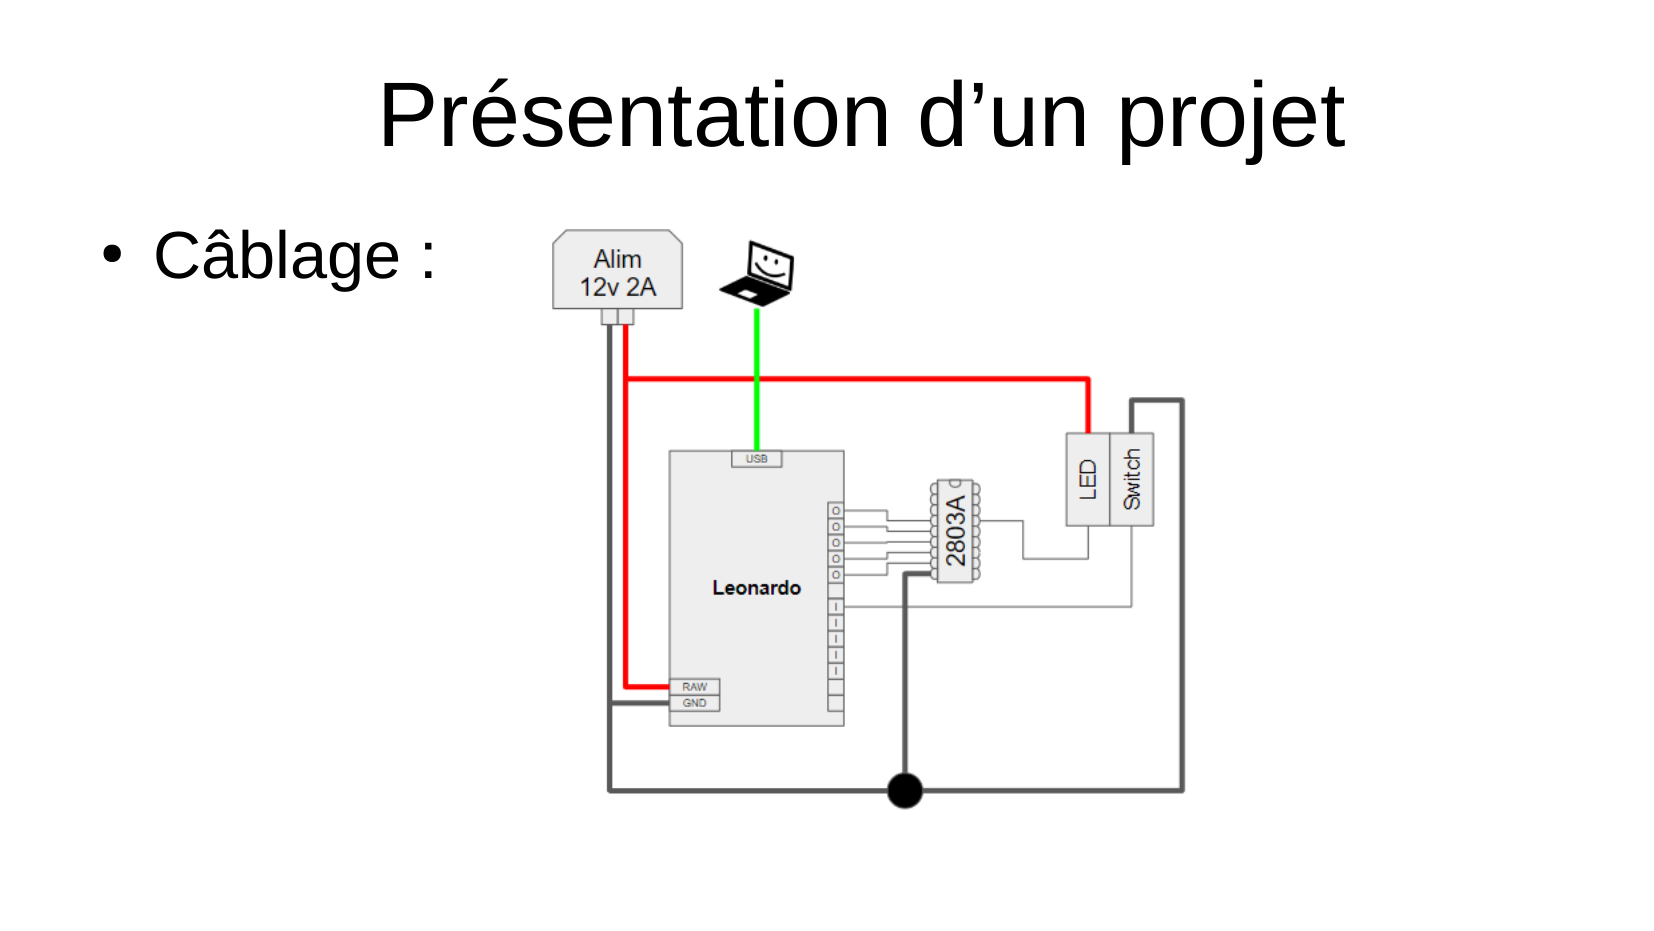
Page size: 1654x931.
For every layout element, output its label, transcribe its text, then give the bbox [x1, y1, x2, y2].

title Présentation d’un projet [82, 37, 1571, 193]
list Câblage : [82, 217, 1571, 758]
picture [531, 220, 1216, 827]
